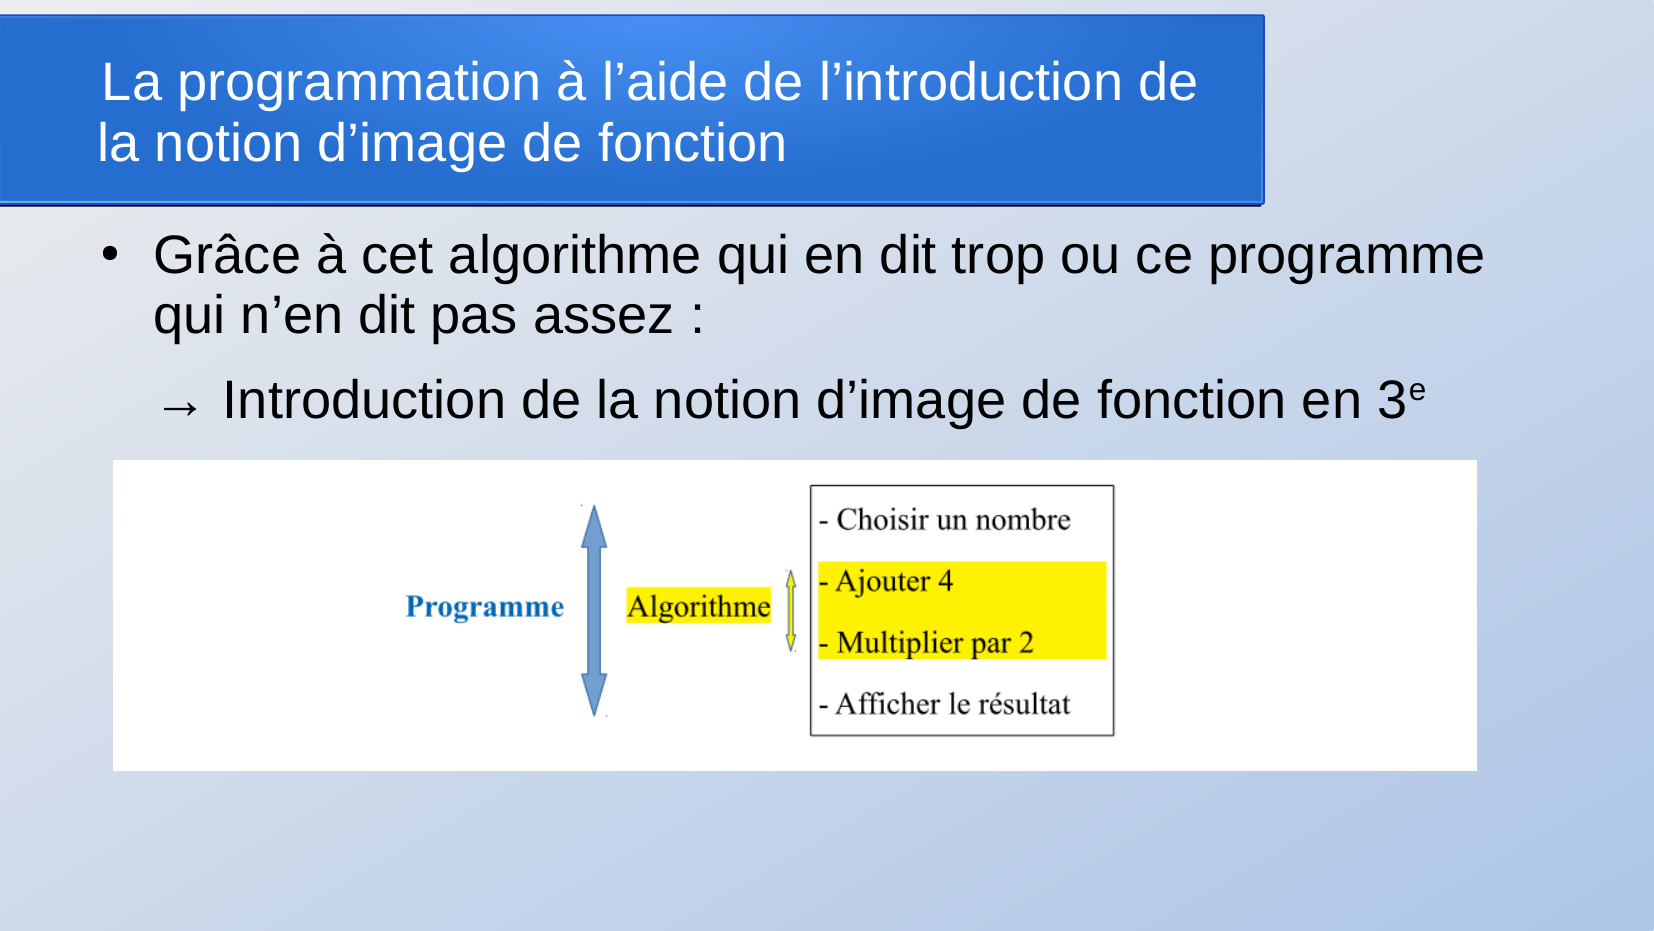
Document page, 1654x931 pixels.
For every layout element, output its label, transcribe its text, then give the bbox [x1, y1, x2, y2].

title La programmation à l’aide de l’introduction de la notion d’image de fonction [82, 35, 1235, 189]
picture [113, 460, 1477, 771]
list Grâce à cet algorithme qui en dit trop ou ce programme qui n’en dit pas assez : → Introduction de la notion d’image de fonction en 3e [82, 224, 1571, 764]
